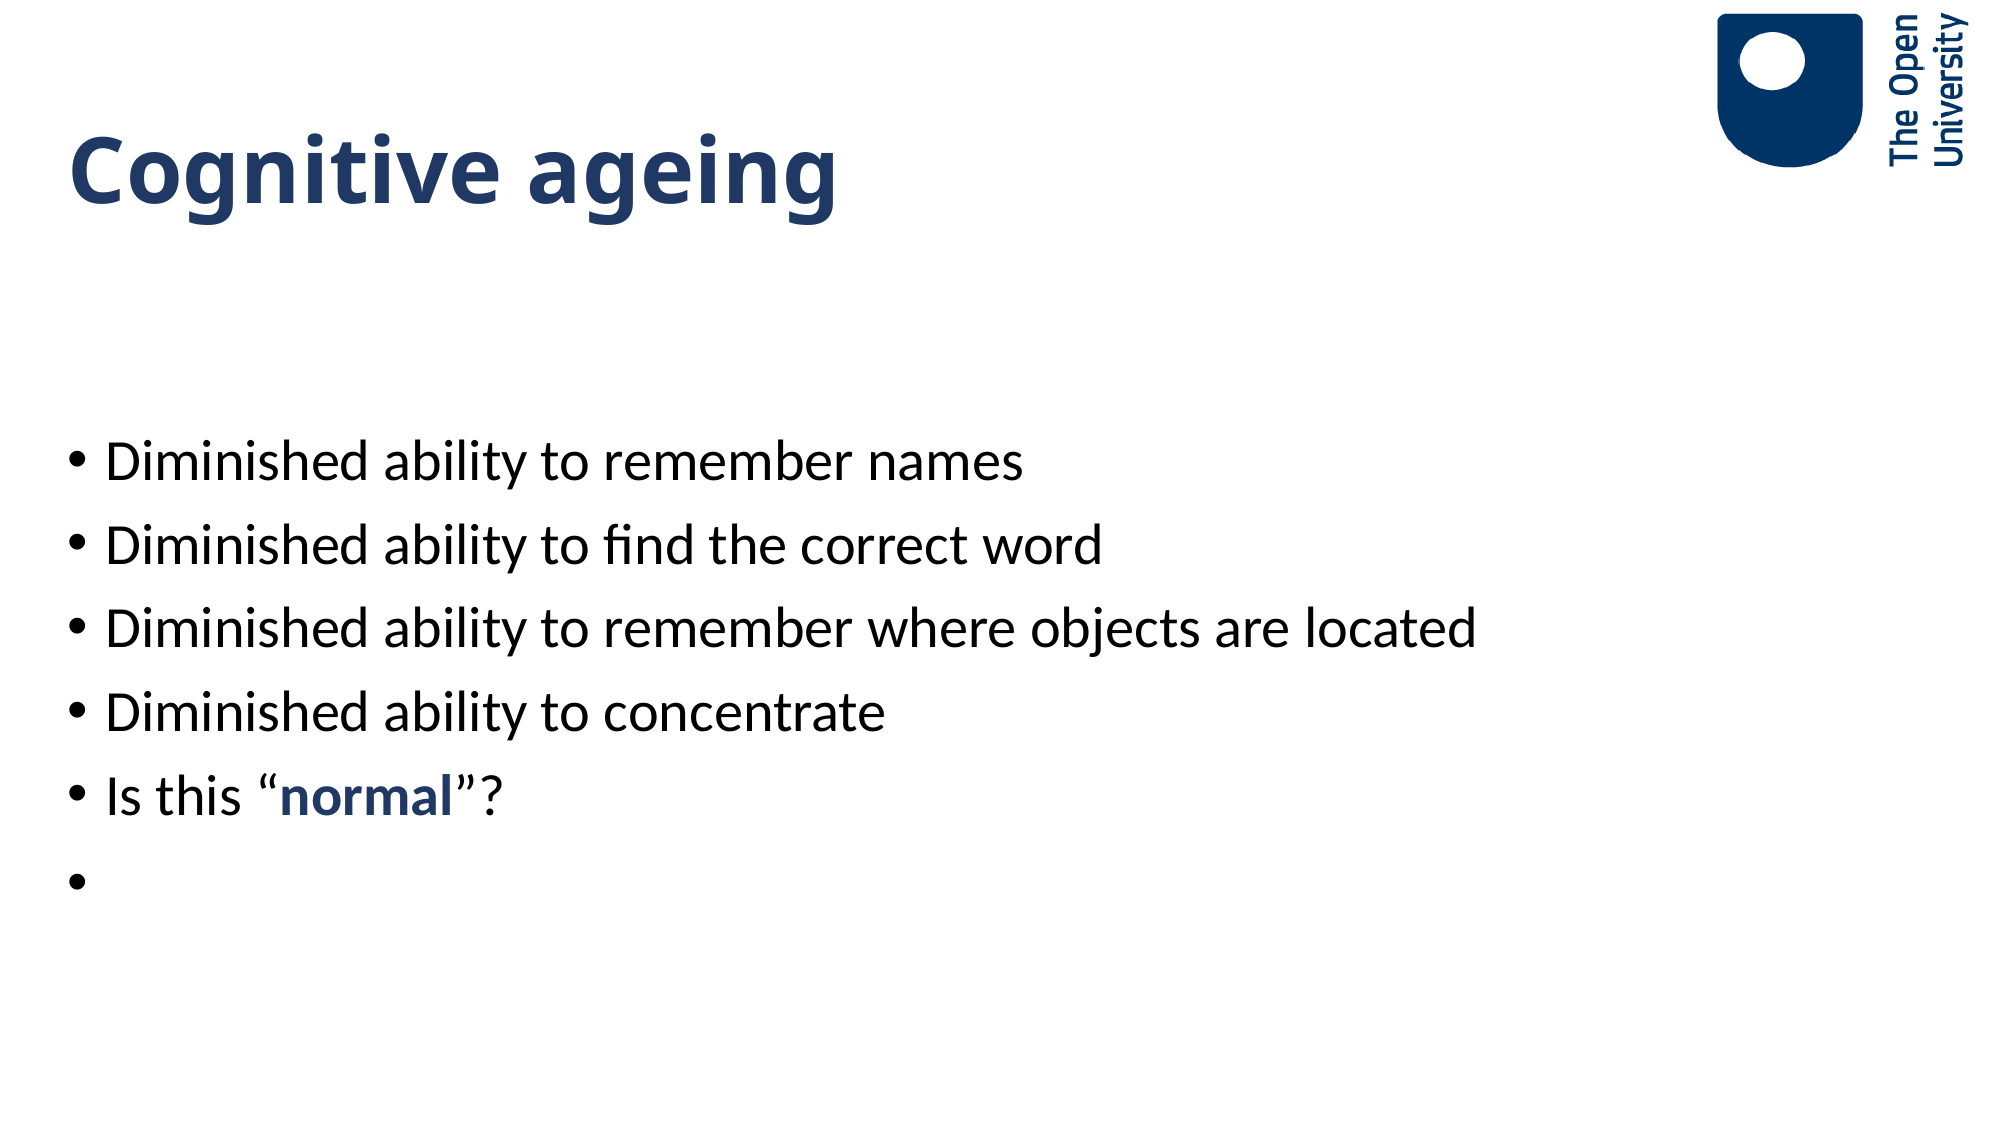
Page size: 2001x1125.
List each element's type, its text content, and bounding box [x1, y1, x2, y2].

list Diminished ability to remember names Diminished ability to find the correct word Diminished ability to remember where objects are located Diminished ability to concentrate Is this “normal”? [52, 422, 1778, 1071]
picture [1716, 10, 1971, 170]
title Cognitive ageing [52, 65, 1778, 283]
